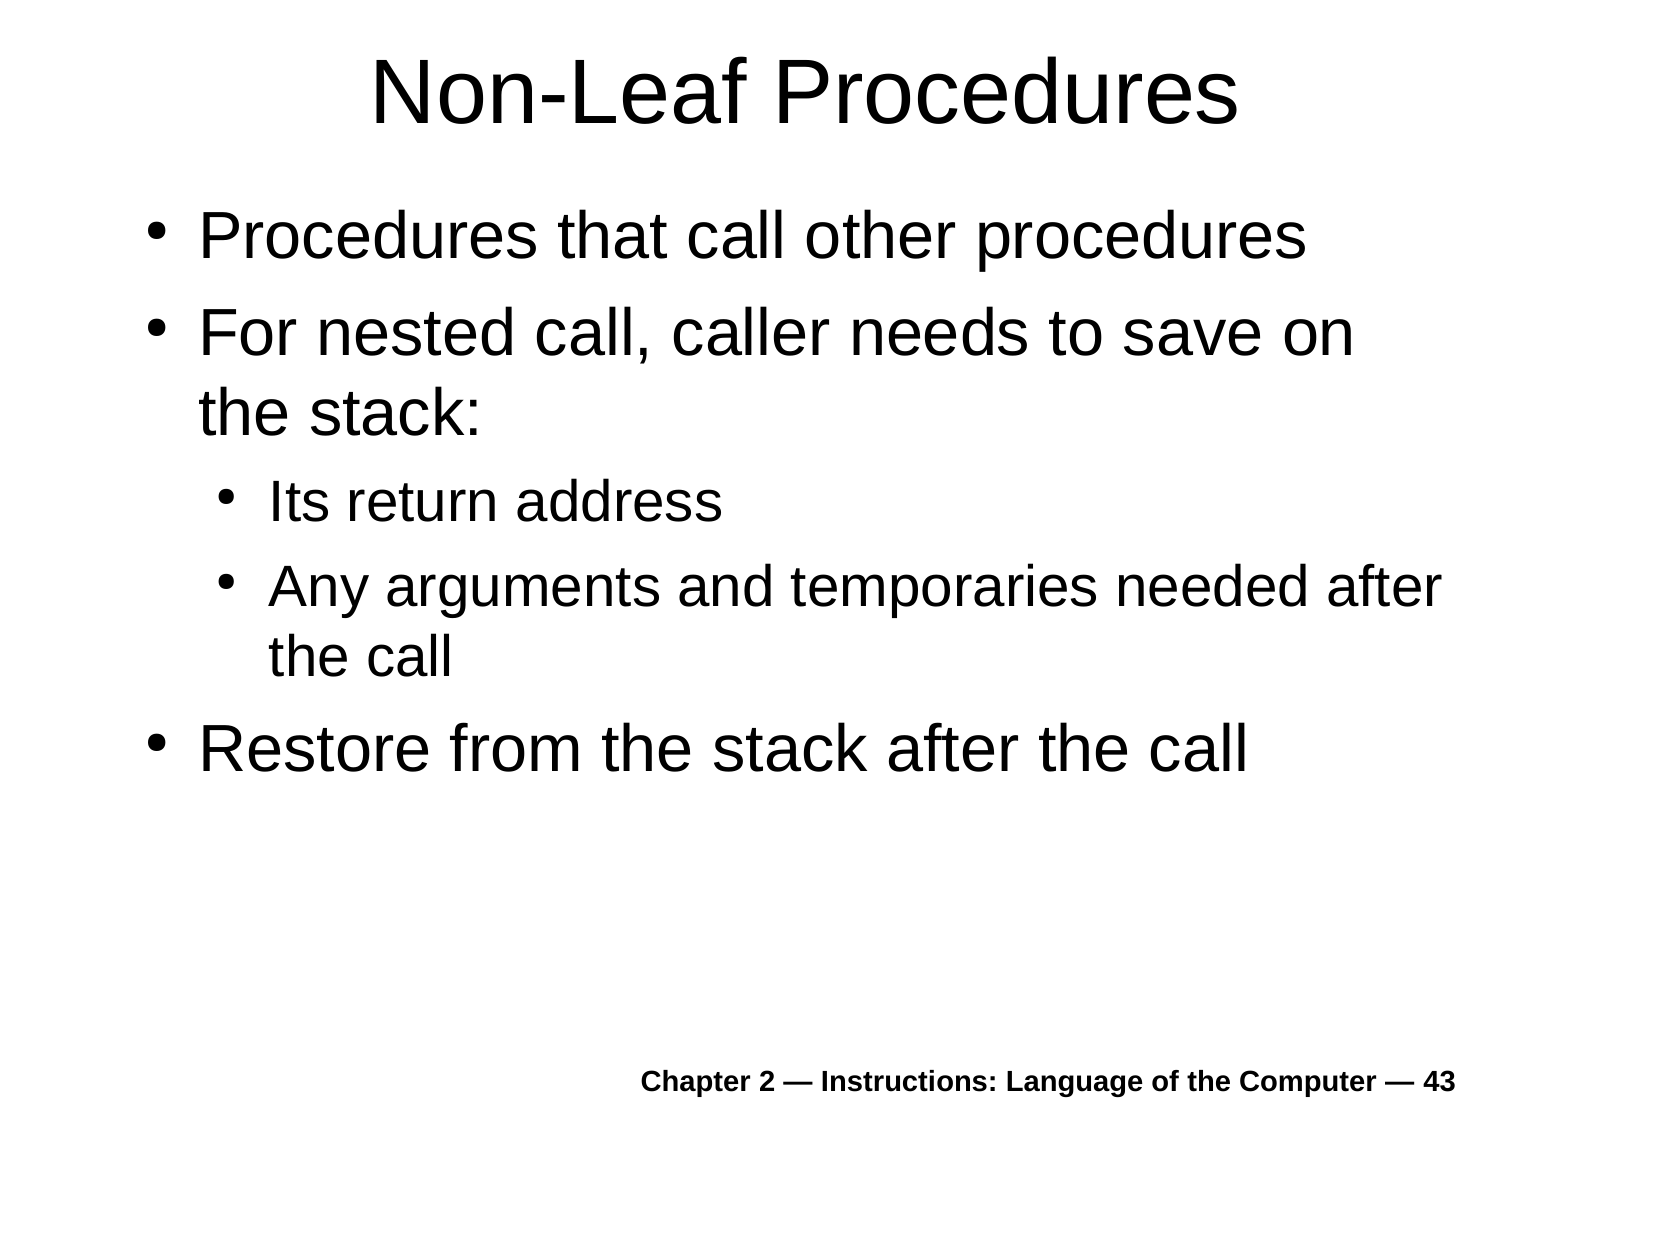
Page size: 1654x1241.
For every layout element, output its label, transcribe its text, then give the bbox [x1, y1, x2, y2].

list Procedures that call other procedures For nested call, caller needs to save on the stack: Its return address Any arguments and temporaries needed after the call Restore from the stack after the call [112, 184, 1469, 1024]
text_box Chapter 2 — Instructions: Language of the Computer — <number> [277, 1046, 1471, 1106]
title Non-Leaf Procedures [112, 23, 1468, 149]
